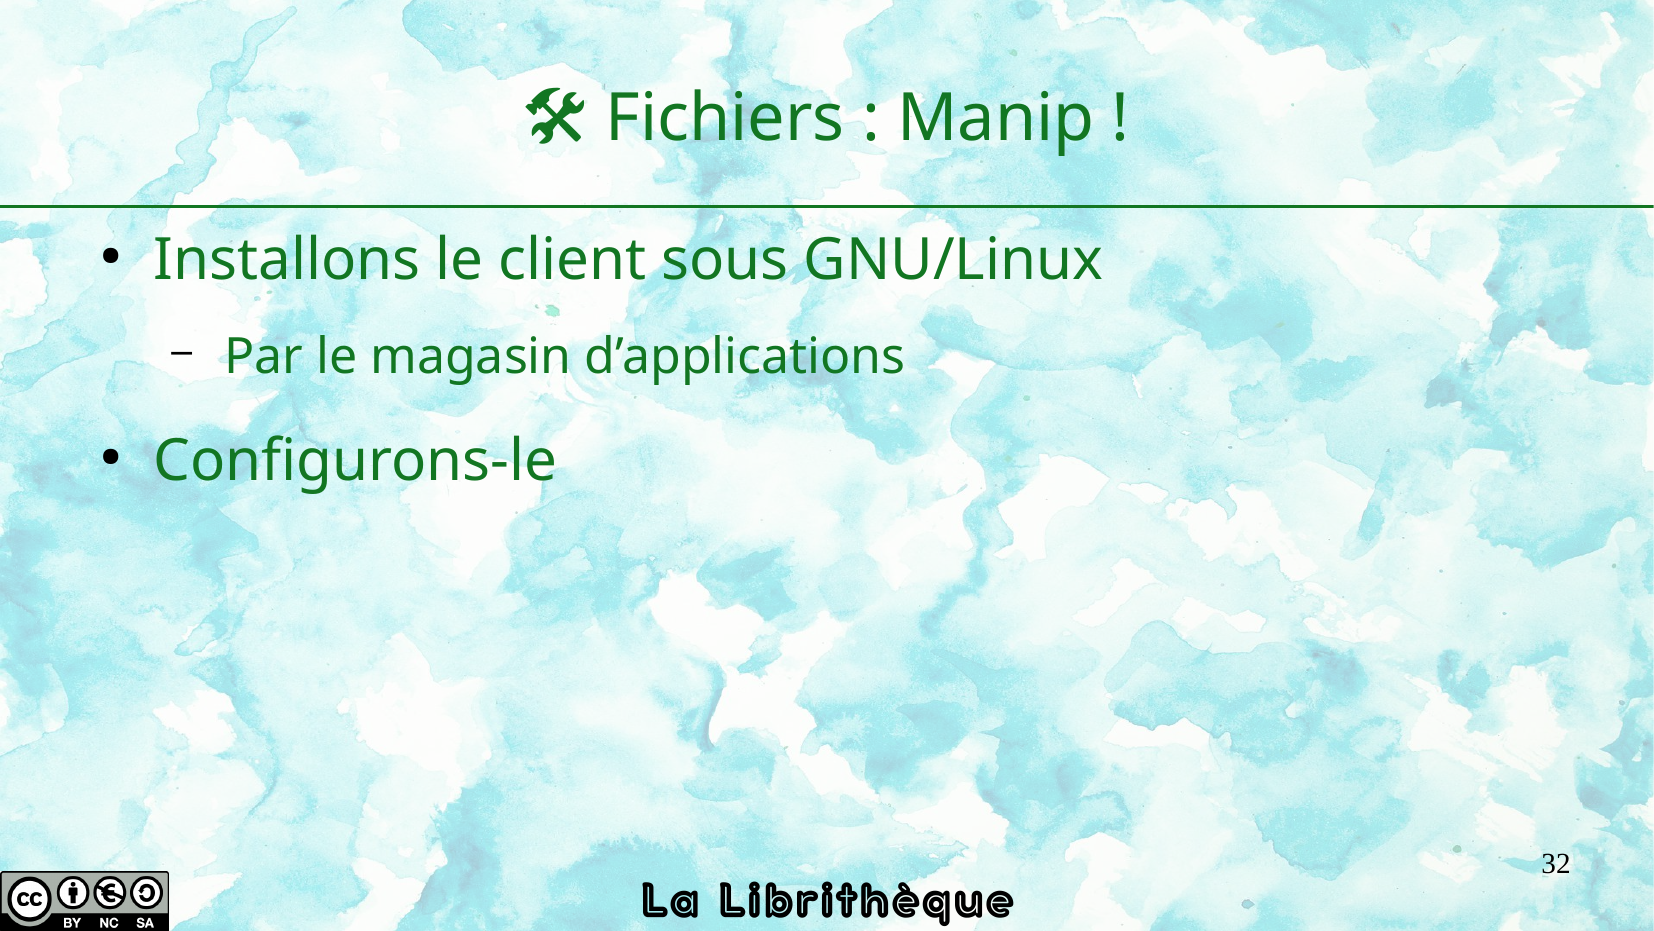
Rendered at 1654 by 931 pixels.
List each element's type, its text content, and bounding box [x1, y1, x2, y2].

picture [0, 871, 169, 931]
picture [628, 827, 1026, 931]
title 🛠 Fichiers : Manip ! [82, 37, 1571, 193]
list Installons le client sous GNU/Linux Par le magasin d’applications Configurons-le [82, 217, 1571, 827]
